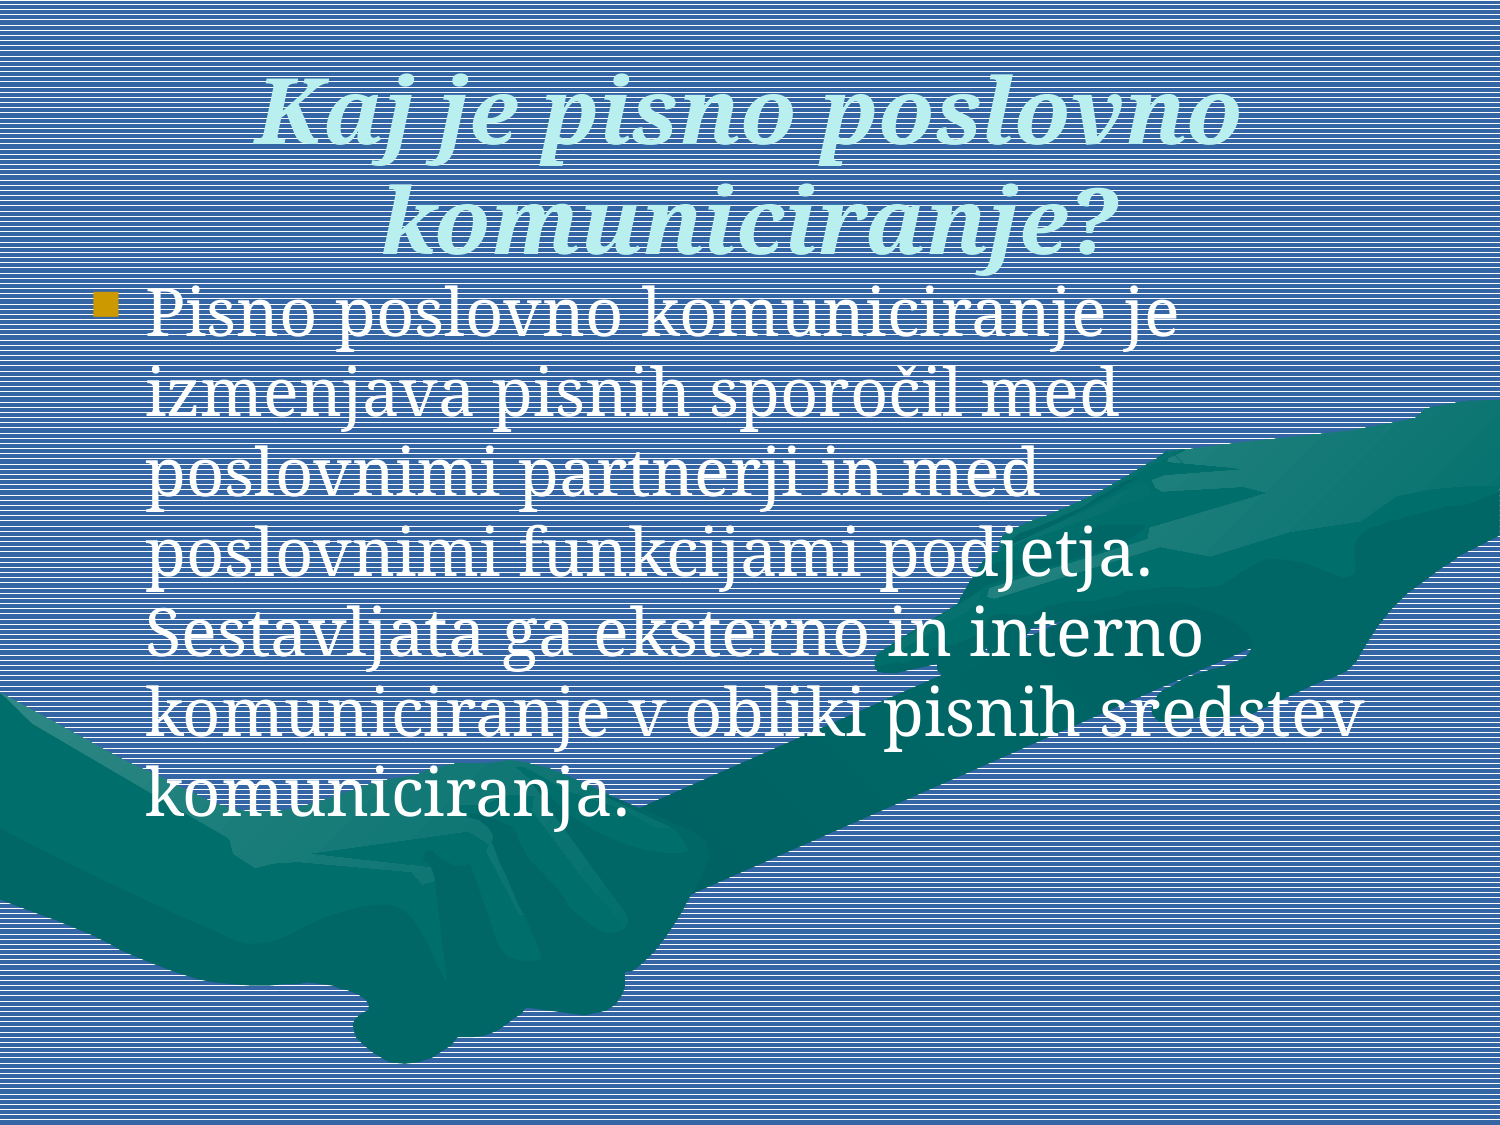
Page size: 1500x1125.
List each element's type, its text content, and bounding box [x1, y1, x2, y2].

title Kaj je pisno poslovno komuniciranje? [75, 45, 1425, 262]
list Pisno poslovno komuniciranje je izmenjava pisnih sporočil med poslovnimi partnerji in med poslovnimi funkcijami podjetja. Sestavljata ga eksterno in interno komuniciranje v obliki pisnih sredstev komuniciranja. [75, 262, 1426, 1001]
